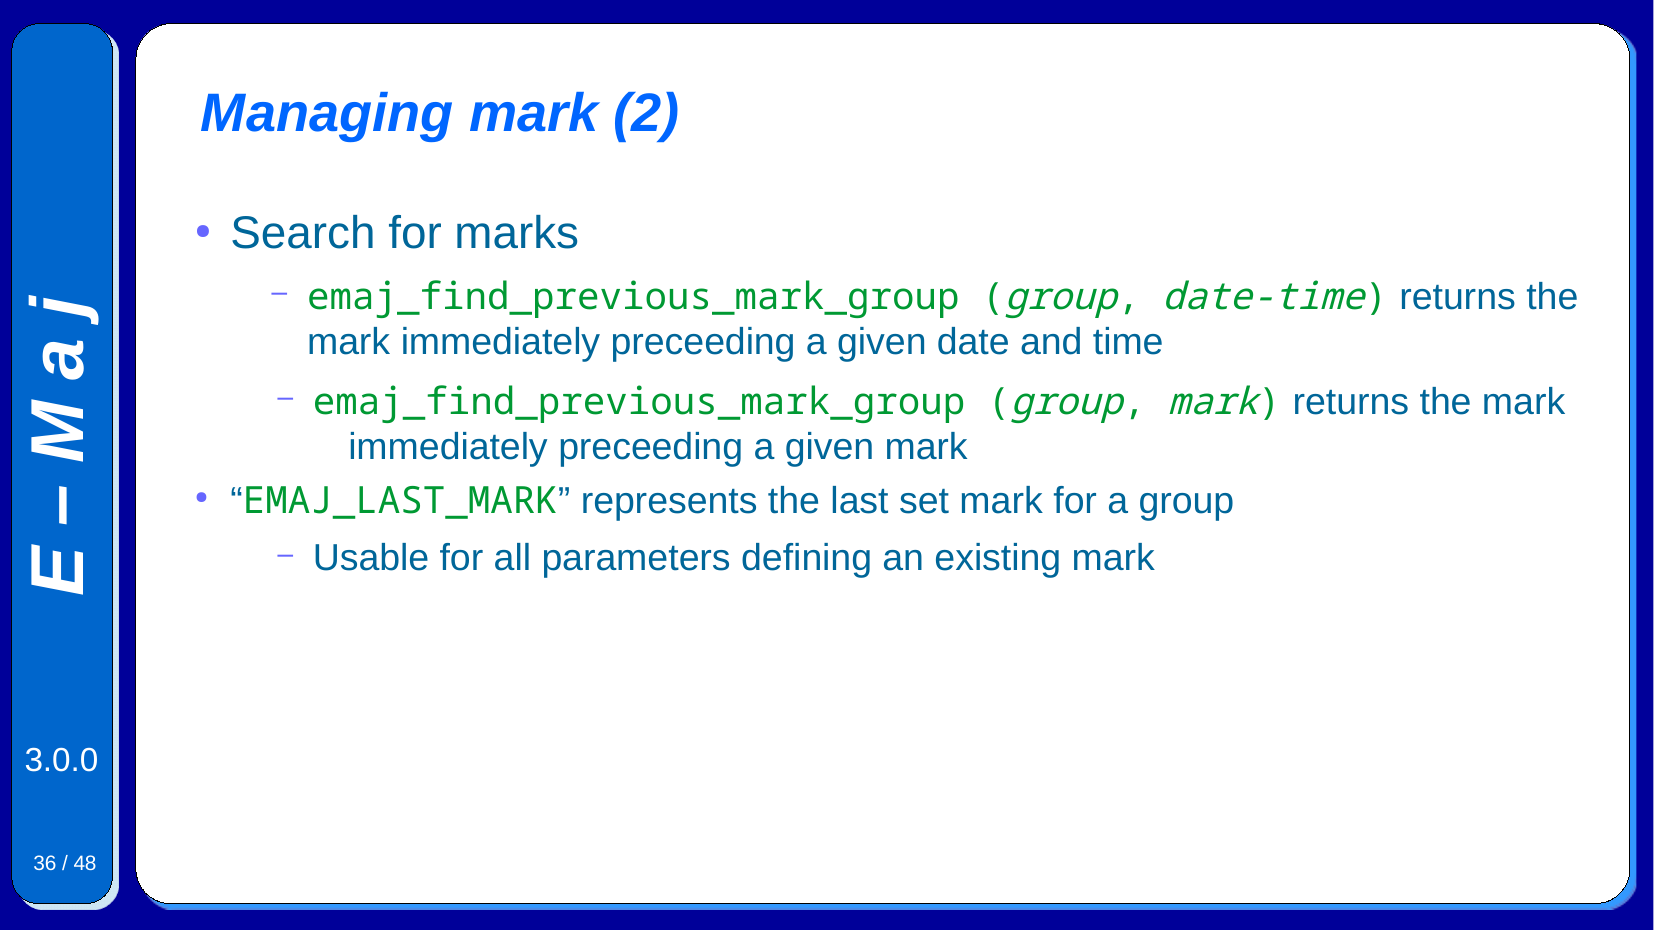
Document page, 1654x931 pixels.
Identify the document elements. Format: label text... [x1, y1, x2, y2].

title Managing mark (2) [200, 34, 1575, 191]
list Search for marks emaj_find_previous_mark_group (group, date-time) returns the mark immediately preceeding a given date and time emaj_find_previous_mark_group (group, mark) returns the mark immediately preceeding a given mark “EMAJ_LAST_MARK” represents the last set mark for a group Usable for all parameters defining an existing mark [177, 206, 1587, 827]
